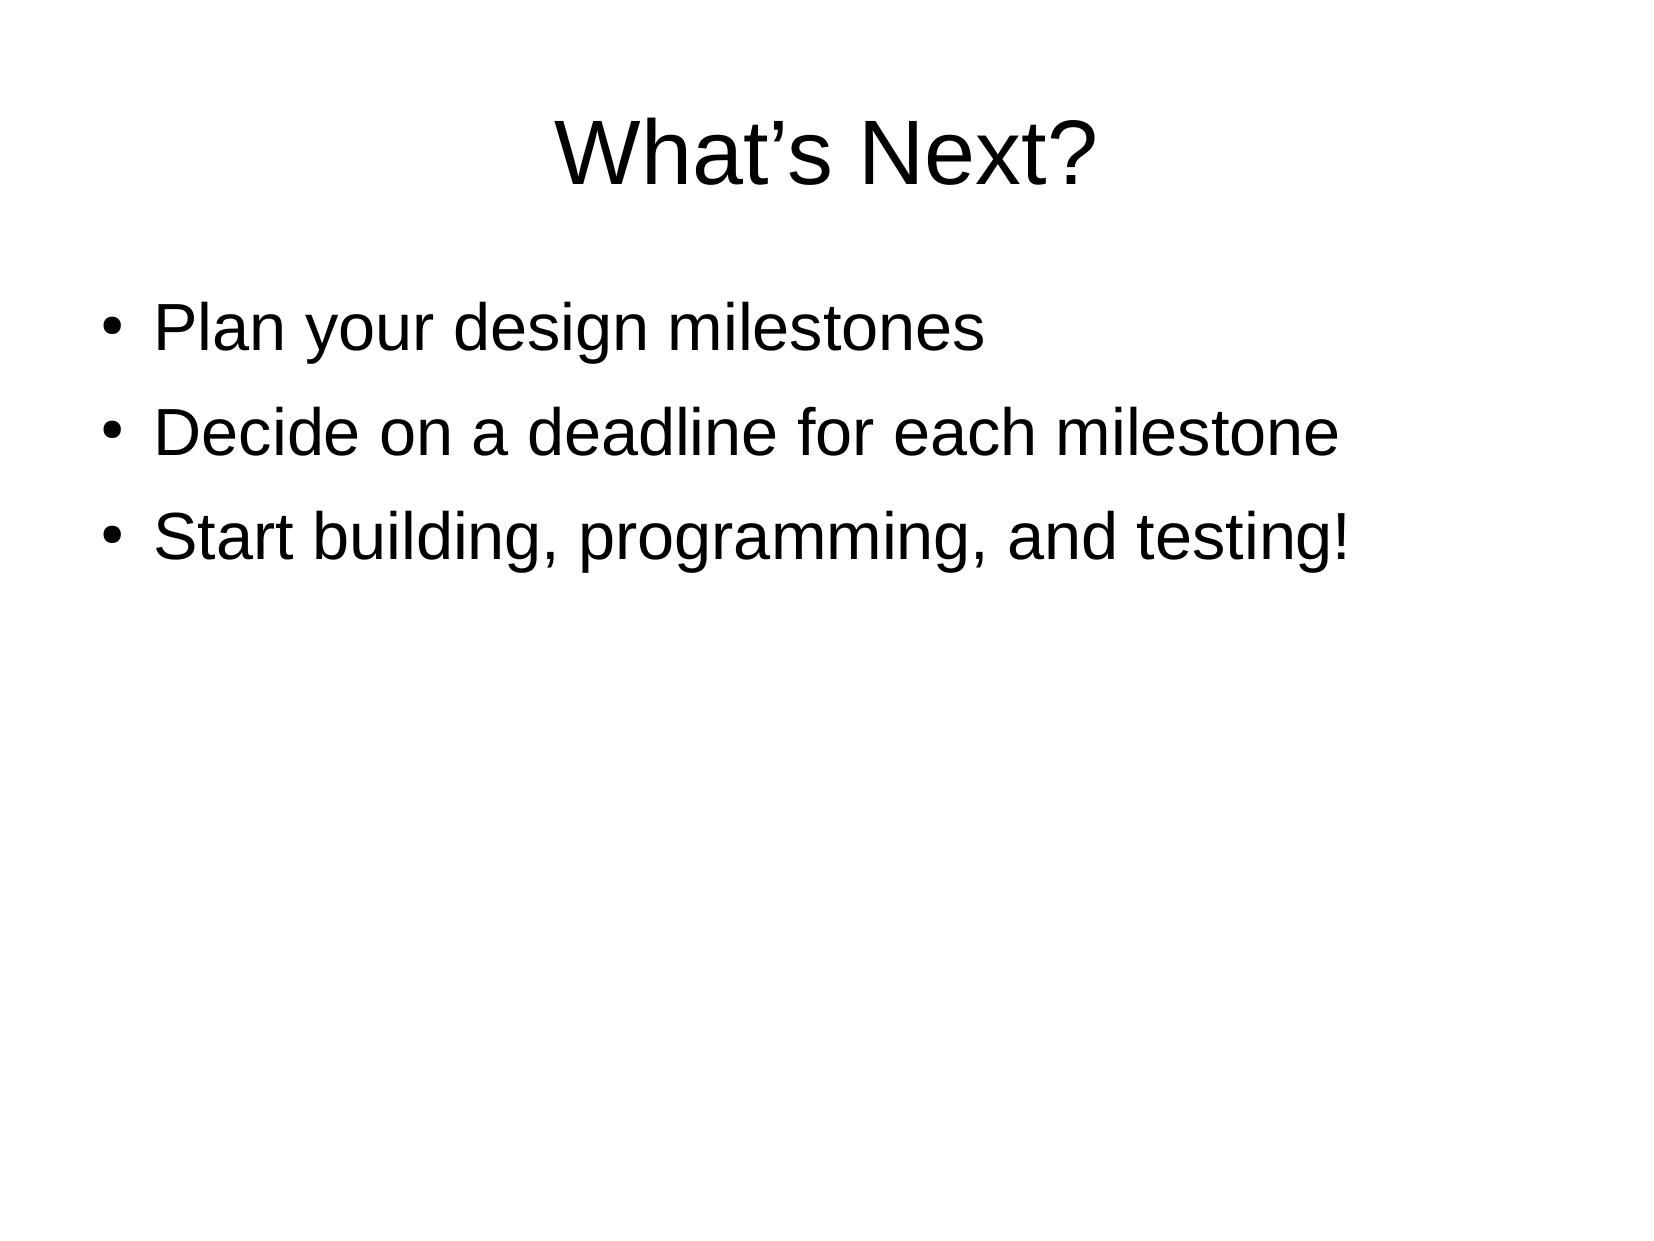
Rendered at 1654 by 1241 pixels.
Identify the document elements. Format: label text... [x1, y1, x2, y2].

list Plan your design milestones Decide on a deadline for each milestone Start building, programming, and testing! [82, 290, 1571, 1010]
title What’s Next? [82, 49, 1571, 257]
